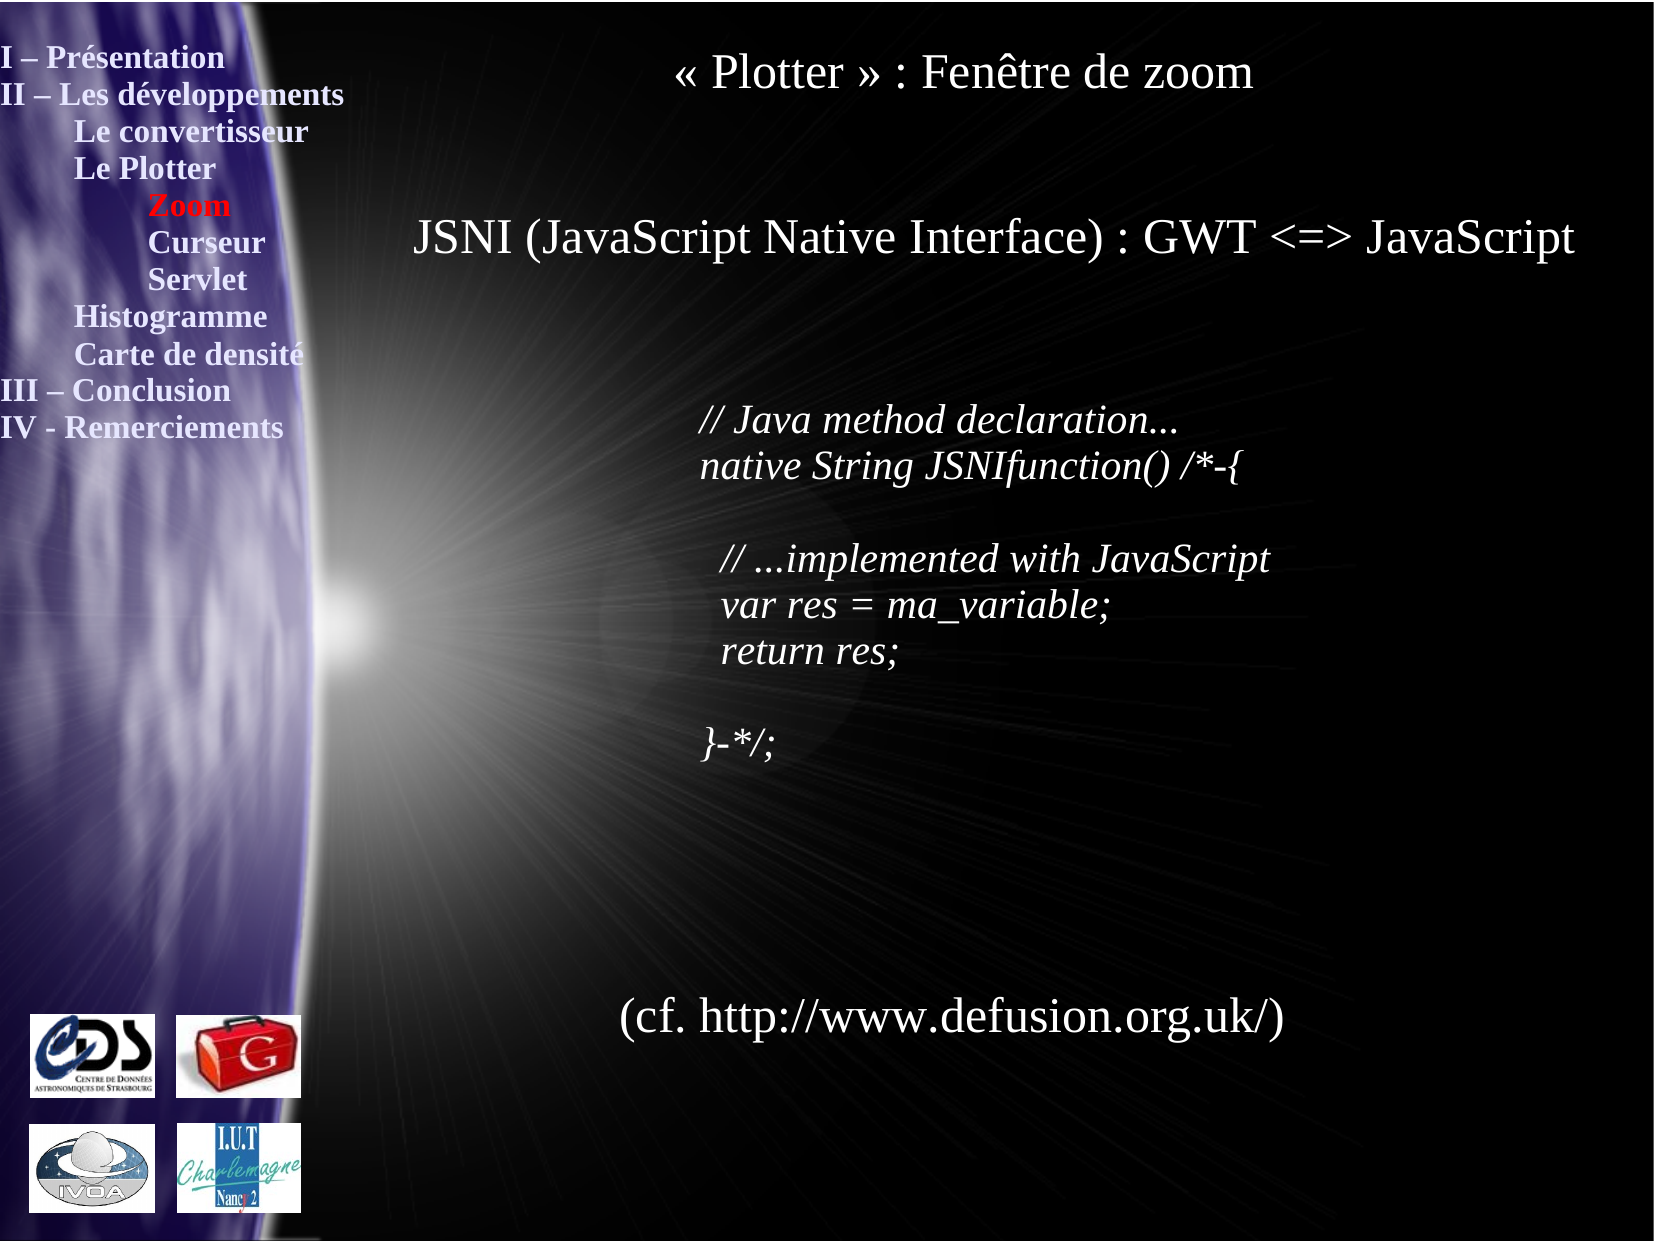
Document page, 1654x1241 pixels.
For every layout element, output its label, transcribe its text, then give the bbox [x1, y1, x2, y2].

text_box (cf. http://www.defusion.org.uk/) [619, 987, 1331, 1049]
text_box JSNI (JavaScript Native Interface) : GWT <=> JavaScript [380, 209, 1610, 343]
text_box // Java method declaration... native String JSNIfunction() /*-{ // ...implemented with JavaScript var res = ma_variable; return res; }-*/; [699, 349, 1346, 909]
text_box « Plotter » : Fenêtre de zoom [646, 44, 1283, 126]
title I – Présentation II – Les développements Le convertisseur Le Plotter Zoom Curseur Servlet Histogramme Carte de densité III – Conclusion IV - Remerciements [0, 0, 374, 520]
picture [0, 2, 1654, 1241]
